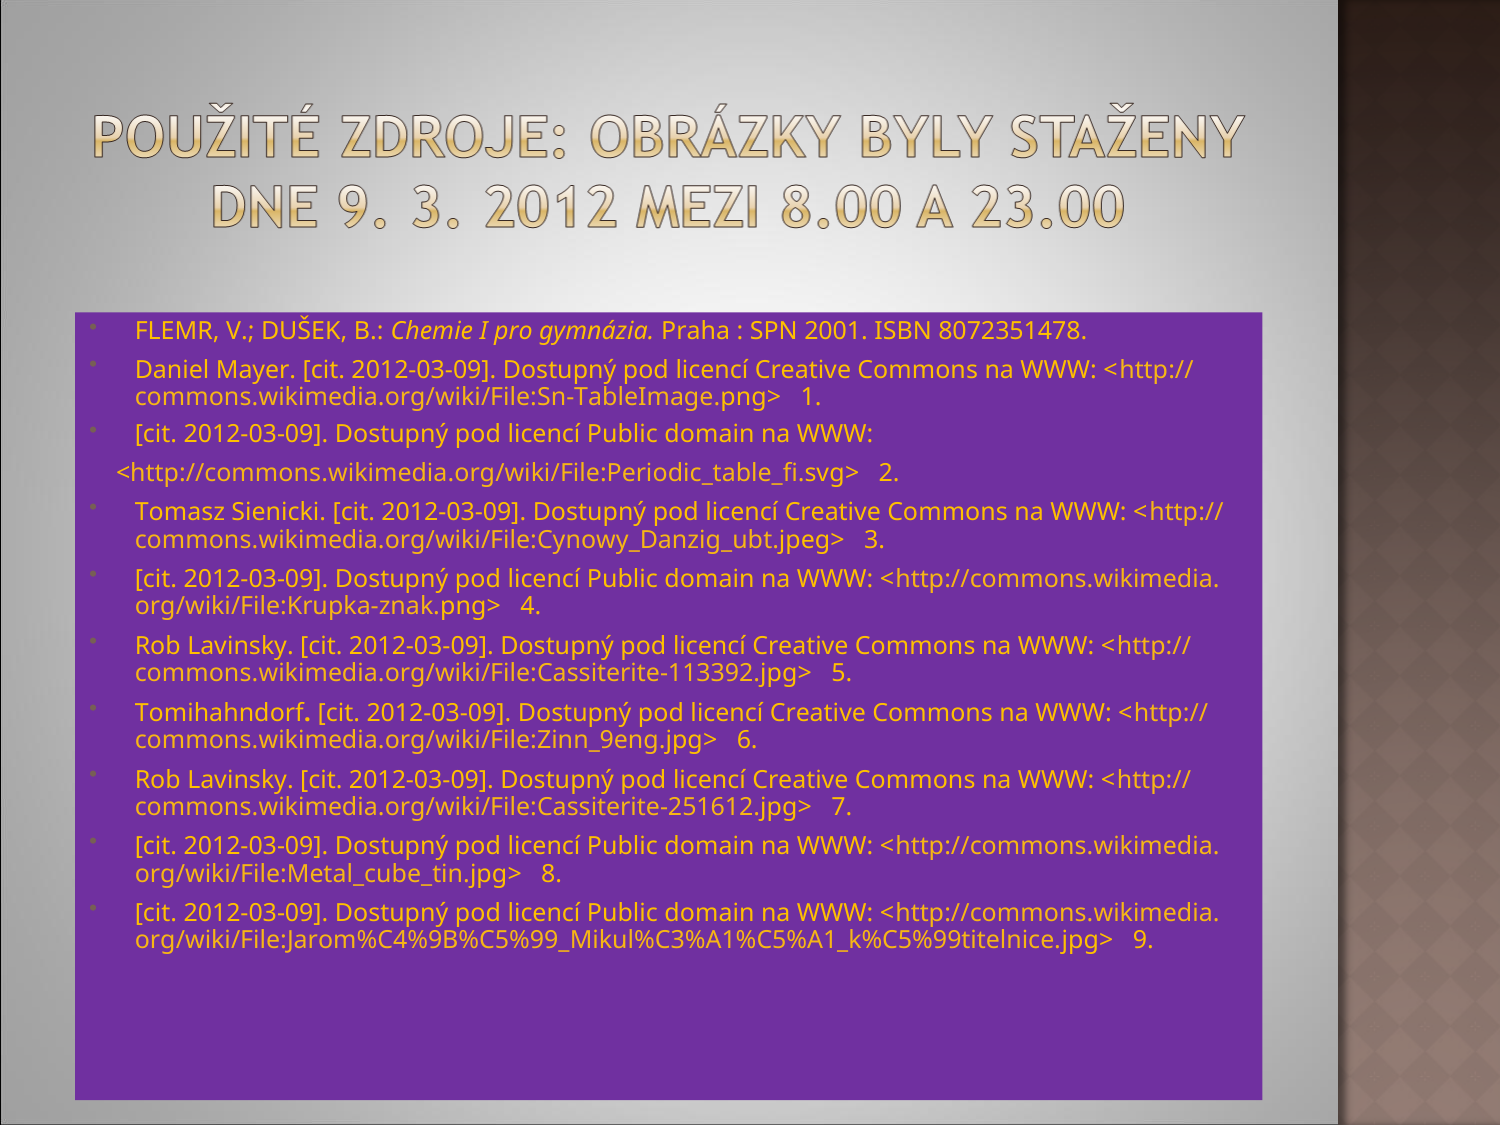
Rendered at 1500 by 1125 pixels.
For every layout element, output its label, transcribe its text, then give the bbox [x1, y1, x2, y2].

text_box [55, 52, 1300, 241]
picture [0, 0, 1500, 1125]
list FLEMR, V.; DUŠEK, B.: Chemie I pro gymnázia. Praha : SPN 2001. ISBN 8072351478. Daniel Mayer. [cit. 2012-03-09]. Dostupný pod licencí Creative Commons na WWW: <http://commons.wikimedia.org/wiki/File:Sn-TableImage.png> 1. [cit. 2012-03-09]. Dostupný pod licencí Public domain na WWW: <http://commons.wikimedia.org/wiki/File:Periodic_table_fi.svg> 2. Tomasz Sienicki. [cit. 2012-03-09]. Dostupný pod licencí Creative Commons na WWW: <http://commons.wikimedia.org/wiki/File:Cynowy_Danzig_ubt.jpeg> 3. [cit. 2012-03-09]. Dostupný pod licencí Public domain na WWW: <http://commons.wikimedia.org/wiki/File:Krupka-znak.png> 4. Rob Lavinsky. [cit. 2012-03-09]. Dostupný pod licencí Creative Commons na WWW: <http://commons.wikimedia.org/wiki/File:Cassiterite-113392.jpg> 5. Tomihahndorf. [cit. 2012-03-09]. Dostupný pod licencí Creative Commons na WWW: <http://commons.wikimedia.org/wiki/File:Zinn_9eng.jpg> 6. Rob Lavinsky. [cit. 2012-03-09]. Dostupný pod licencí Creative Commons na WWW: <http://commons.wikimedia.org/wiki/File:Cassiterite-251612.jpg> 7. [cit. 2012-03-09]. Dostupný pod licencí Public domain na WWW: <http://commons.wikimedia.org/wiki/File:Metal_cube_tin.jpg> 8. [cit. 2012-03-09]. Dostupný pod licencí Public domain na WWW: <http://commons.wikimedia.org/wiki/File:Jarom%C4%9B%C5%99_Mikul%C3%A1%C5%A1_k%C5%99titelnice.jpg> 9. [75, 312, 1263, 1101]
